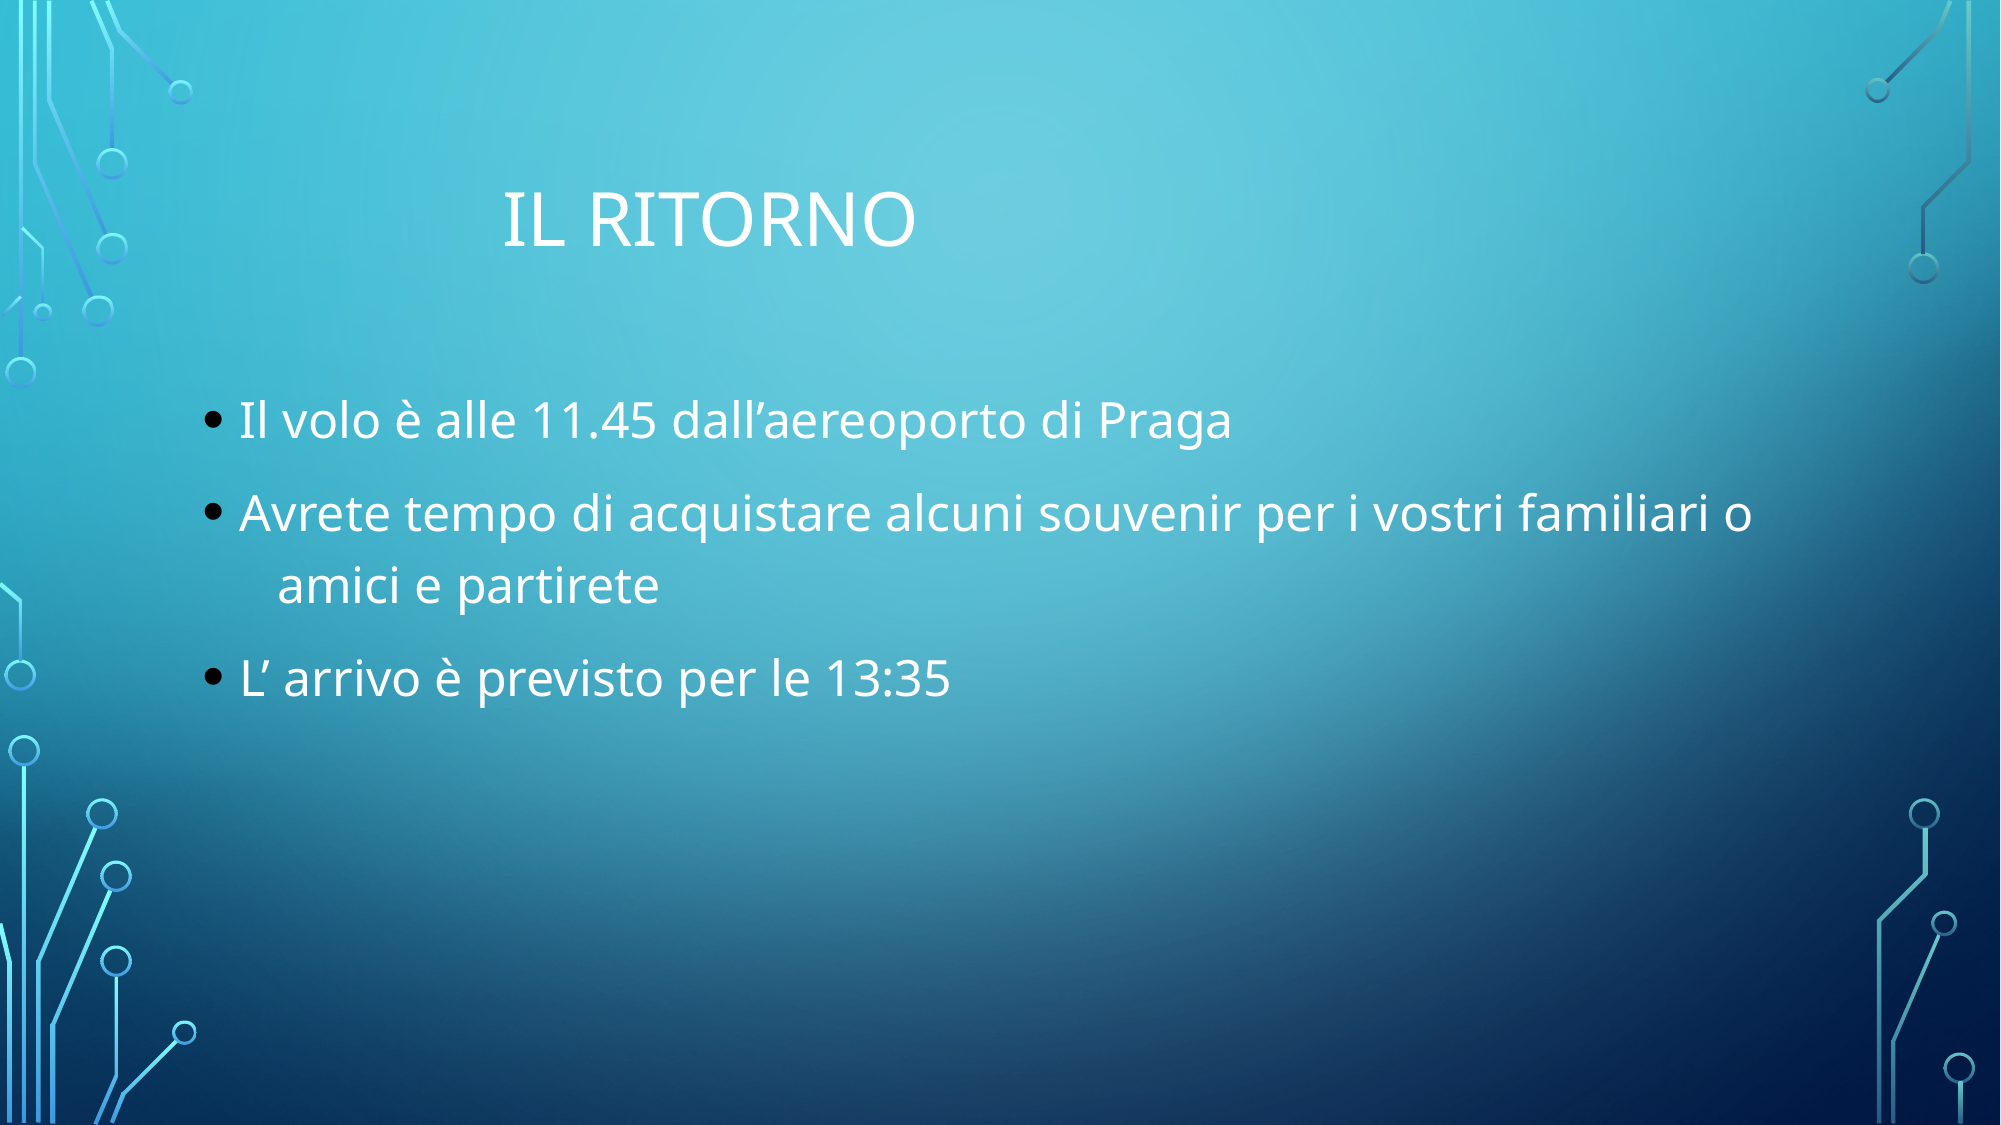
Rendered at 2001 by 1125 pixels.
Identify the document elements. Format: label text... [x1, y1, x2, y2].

title Il ritorno [187, 101, 1813, 344]
list Il volo è alle 11.45 dall’aereoporto di Praga Avrete tempo di acquistare alcuni souvenir per i vostri familiari o amici e partirete L’ arrivo è previsto per le 13:35 [187, 369, 1813, 951]
